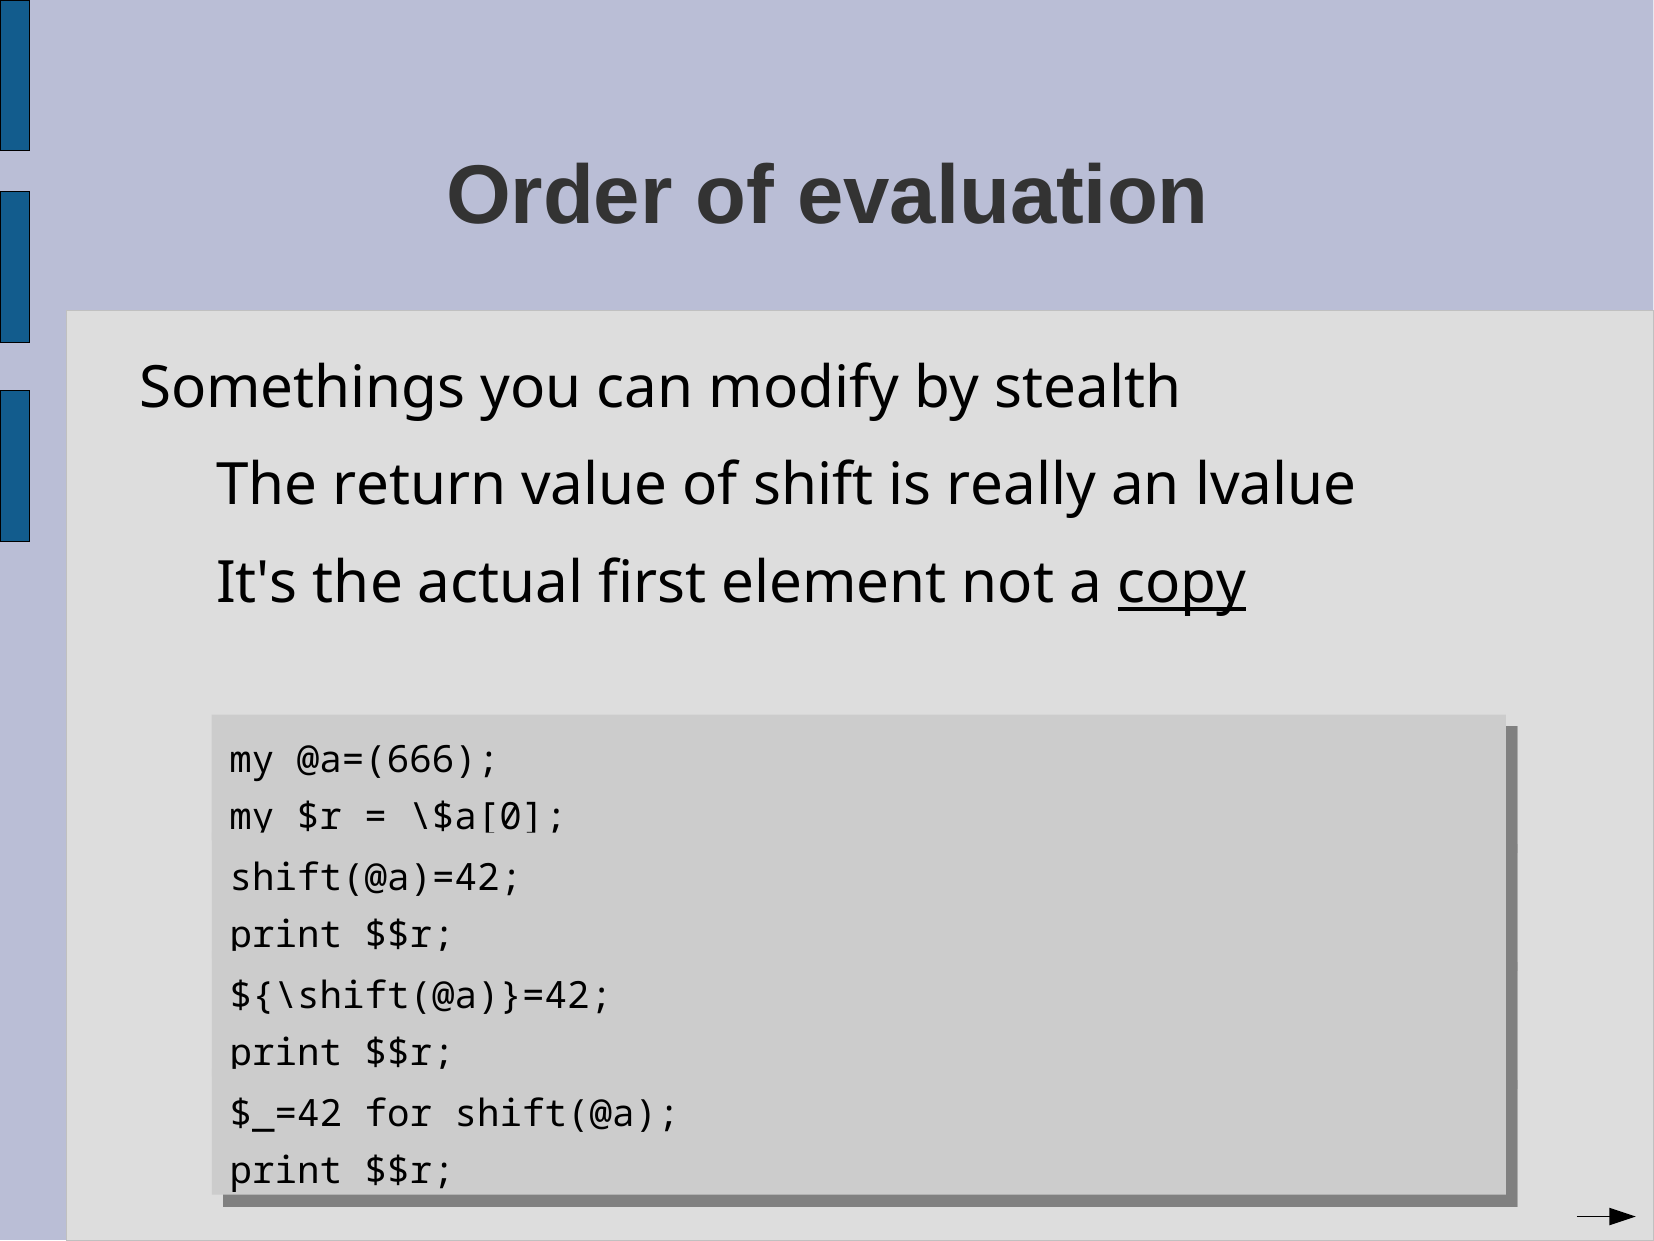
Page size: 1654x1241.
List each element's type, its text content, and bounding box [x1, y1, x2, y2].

text_box my @a=(666); my $r = \$a[0]; [211, 714, 1506, 814]
list Somethings you can modify by stealth The return value of shift is really an lvalue It's the actual first element not a copy [121, 344, 1534, 1127]
text_box $_=42 for shift(@a); print $$r; [211, 1068, 1506, 1168]
text_box ${\shift(@a)}=42; print $$r; [211, 950, 1506, 1050]
title Order of evaluation [121, 91, 1534, 299]
text_box shift(@a)=42; print $$r; [211, 832, 1506, 932]
